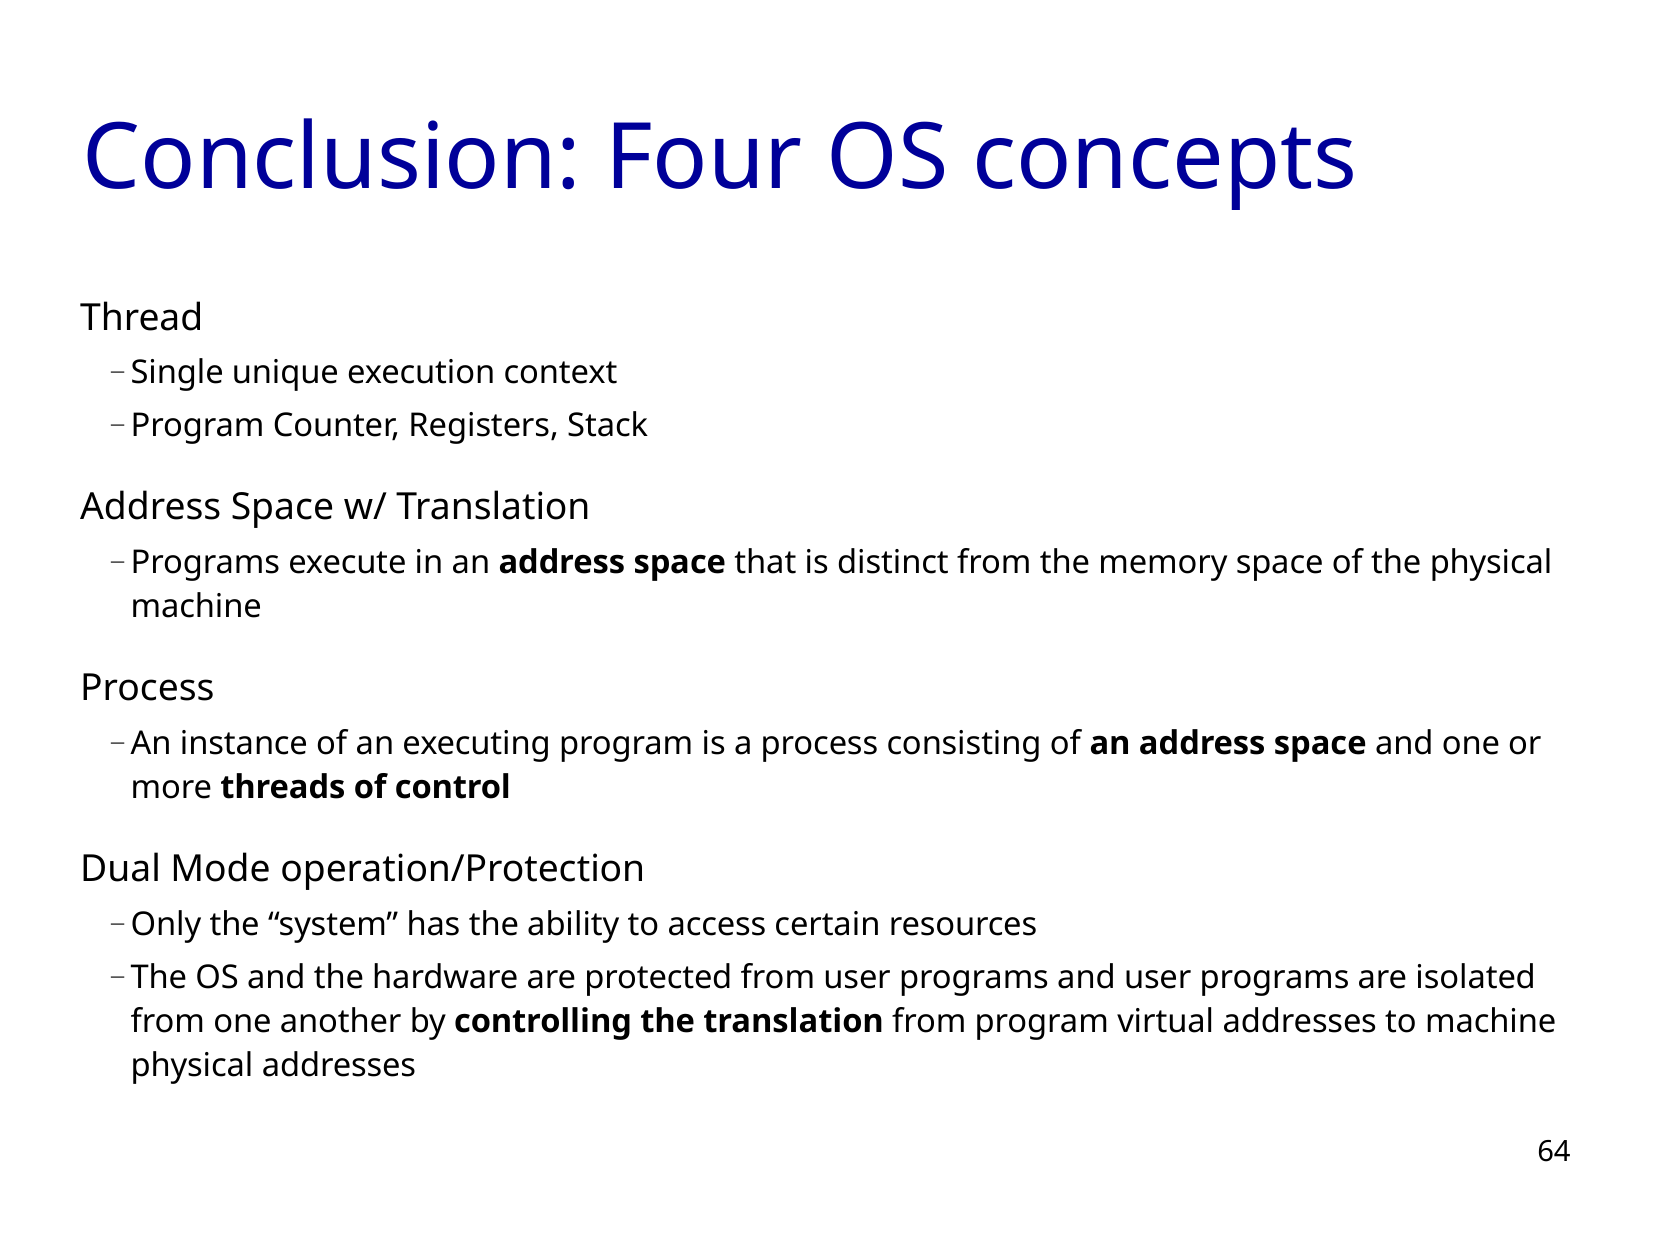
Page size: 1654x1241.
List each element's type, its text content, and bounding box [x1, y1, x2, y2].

title Conclusion: Four OS concepts [82, 49, 1571, 257]
list Thread Single unique execution context Program Counter, Registers, Stack Address Space w/ Translation Programs execute in an address space that is distinct from the memory space of the physical machine Process An instance of an executing program is a process consisting of an address space and one or more threads of control Dual Mode operation/Protection Only the “system” has the ability to access certain resources The OS and the hardware are protected from user programs and user programs are isolated from one another by controlling the translation from program virtual addresses to machine physical addresses [60, 290, 1571, 1096]
